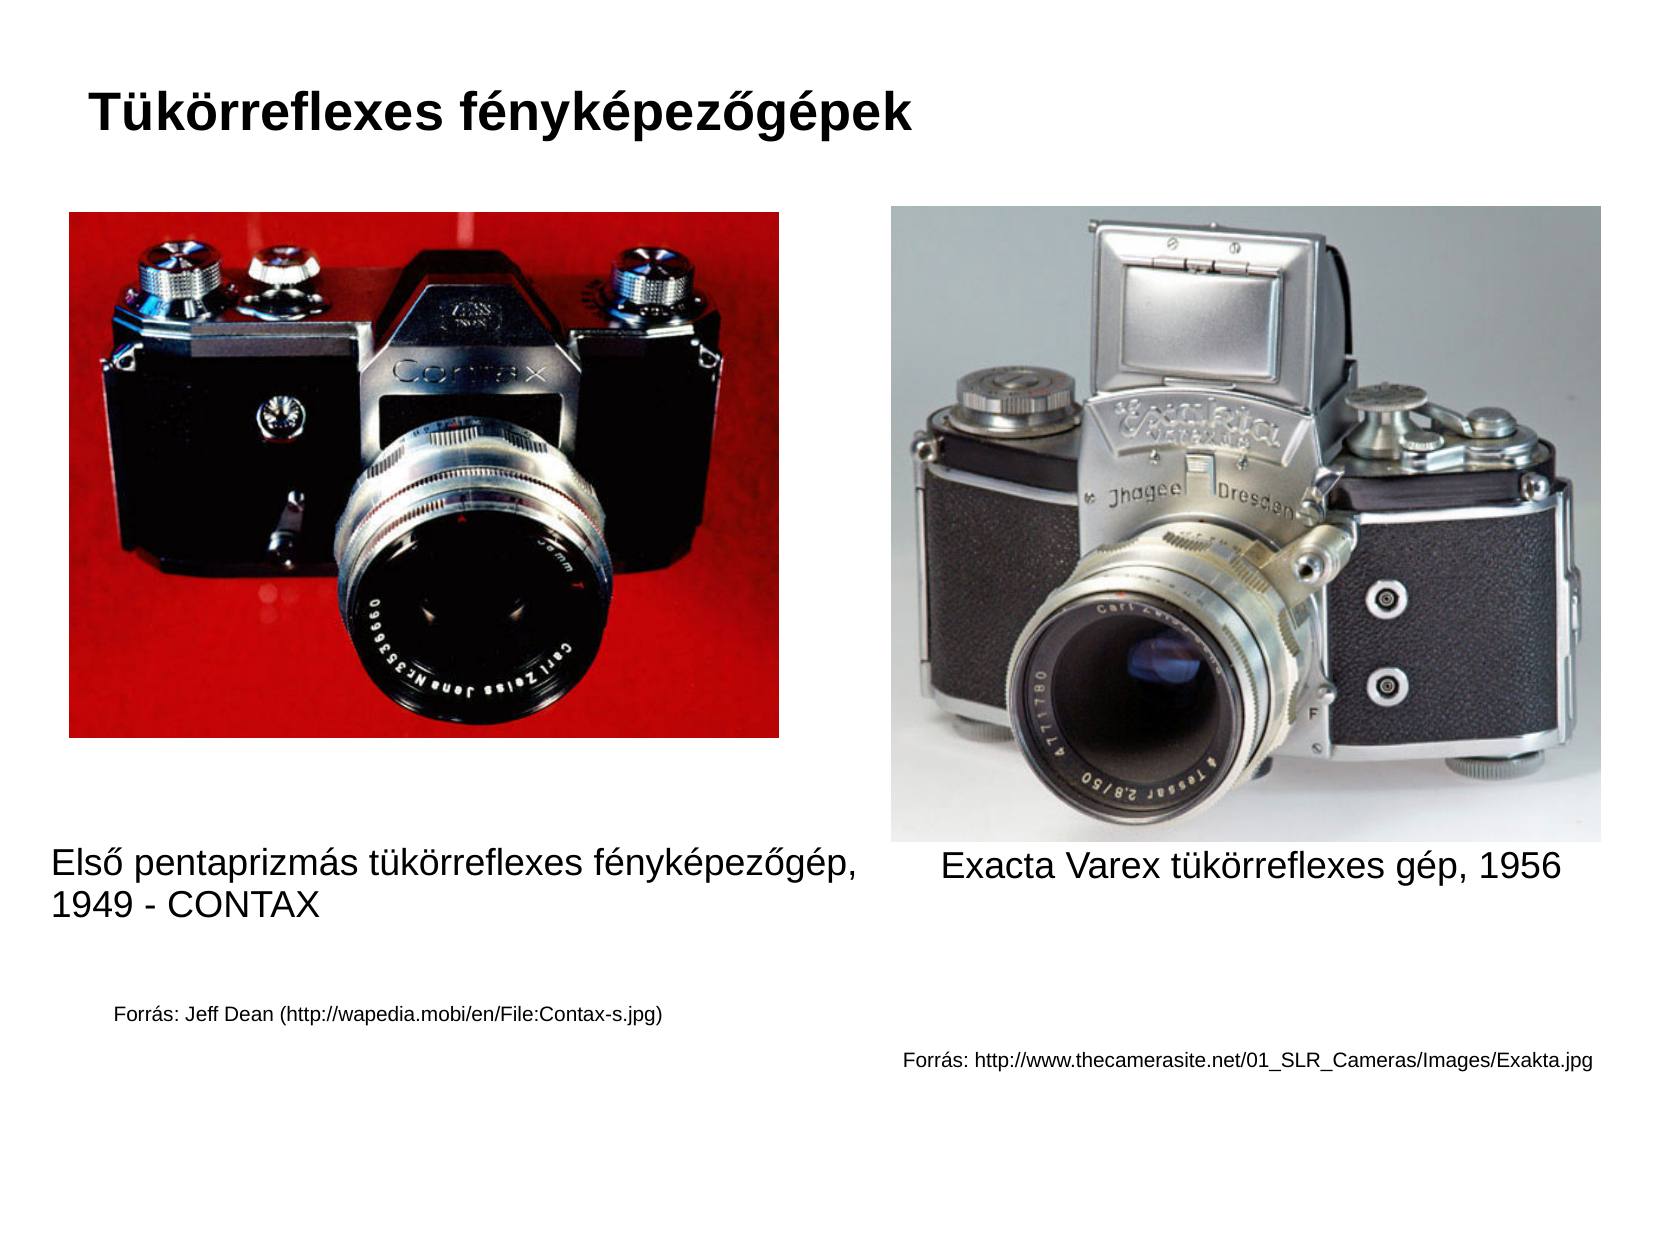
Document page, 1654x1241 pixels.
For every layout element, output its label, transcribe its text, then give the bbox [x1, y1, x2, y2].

text_box Exacta Varex tükörreflexes gép, 1956 [925, 837, 1577, 895]
text_box Forrás: Jeff Dean (http://wapedia.mobi/en/File:Contax-s.jpg) [98, 995, 679, 1033]
text_box Tükörreflexes fényképezőgépek [73, 74, 928, 151]
text_box Forrás: http://www.thecamerasite.net/01_SLR_Cameras/Images/Exakta.jpg [888, 1041, 1654, 1079]
picture [69, 212, 779, 738]
text_box Első pentaprizmás tükörreflexes fényképezőgép, 1949 - CONTAX [36, 833, 883, 933]
picture [891, 206, 1601, 842]
